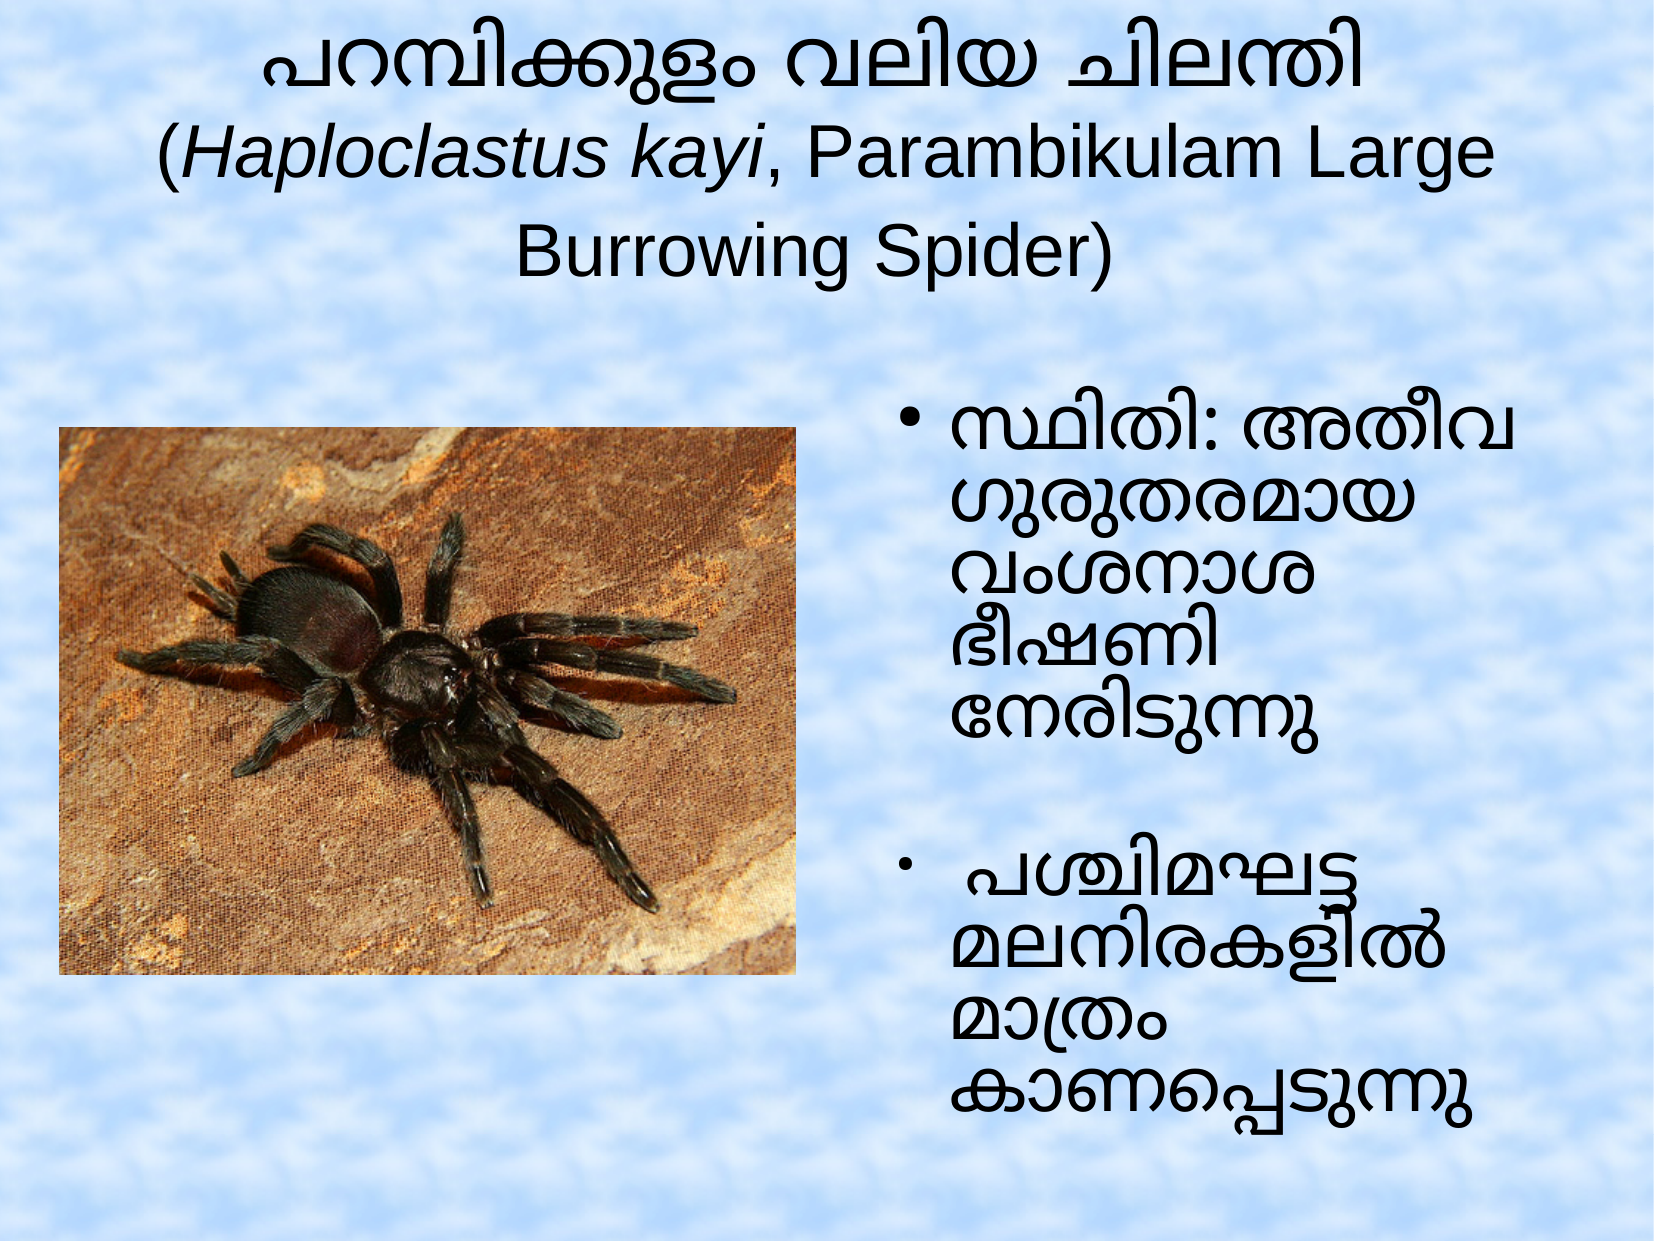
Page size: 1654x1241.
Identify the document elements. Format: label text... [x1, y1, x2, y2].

title പറമ്പിക്കുളം വലിയ ചിലന്തി (Haploclastus kayi, Parambikulam Large Burrowing Spider) [82, 0, 1571, 301]
list സ്ഥിതി: അതീവ ഗുരുതരമായ വംശനാശ ഭീഷണി നേരിടുന്നു പശ്ചിമഘട്ട മലനിരകളില്‍ മാത്രം കാണപ്പെടുന്നു [864, 383, 1595, 1203]
picture [0, 0, 1654, 1241]
